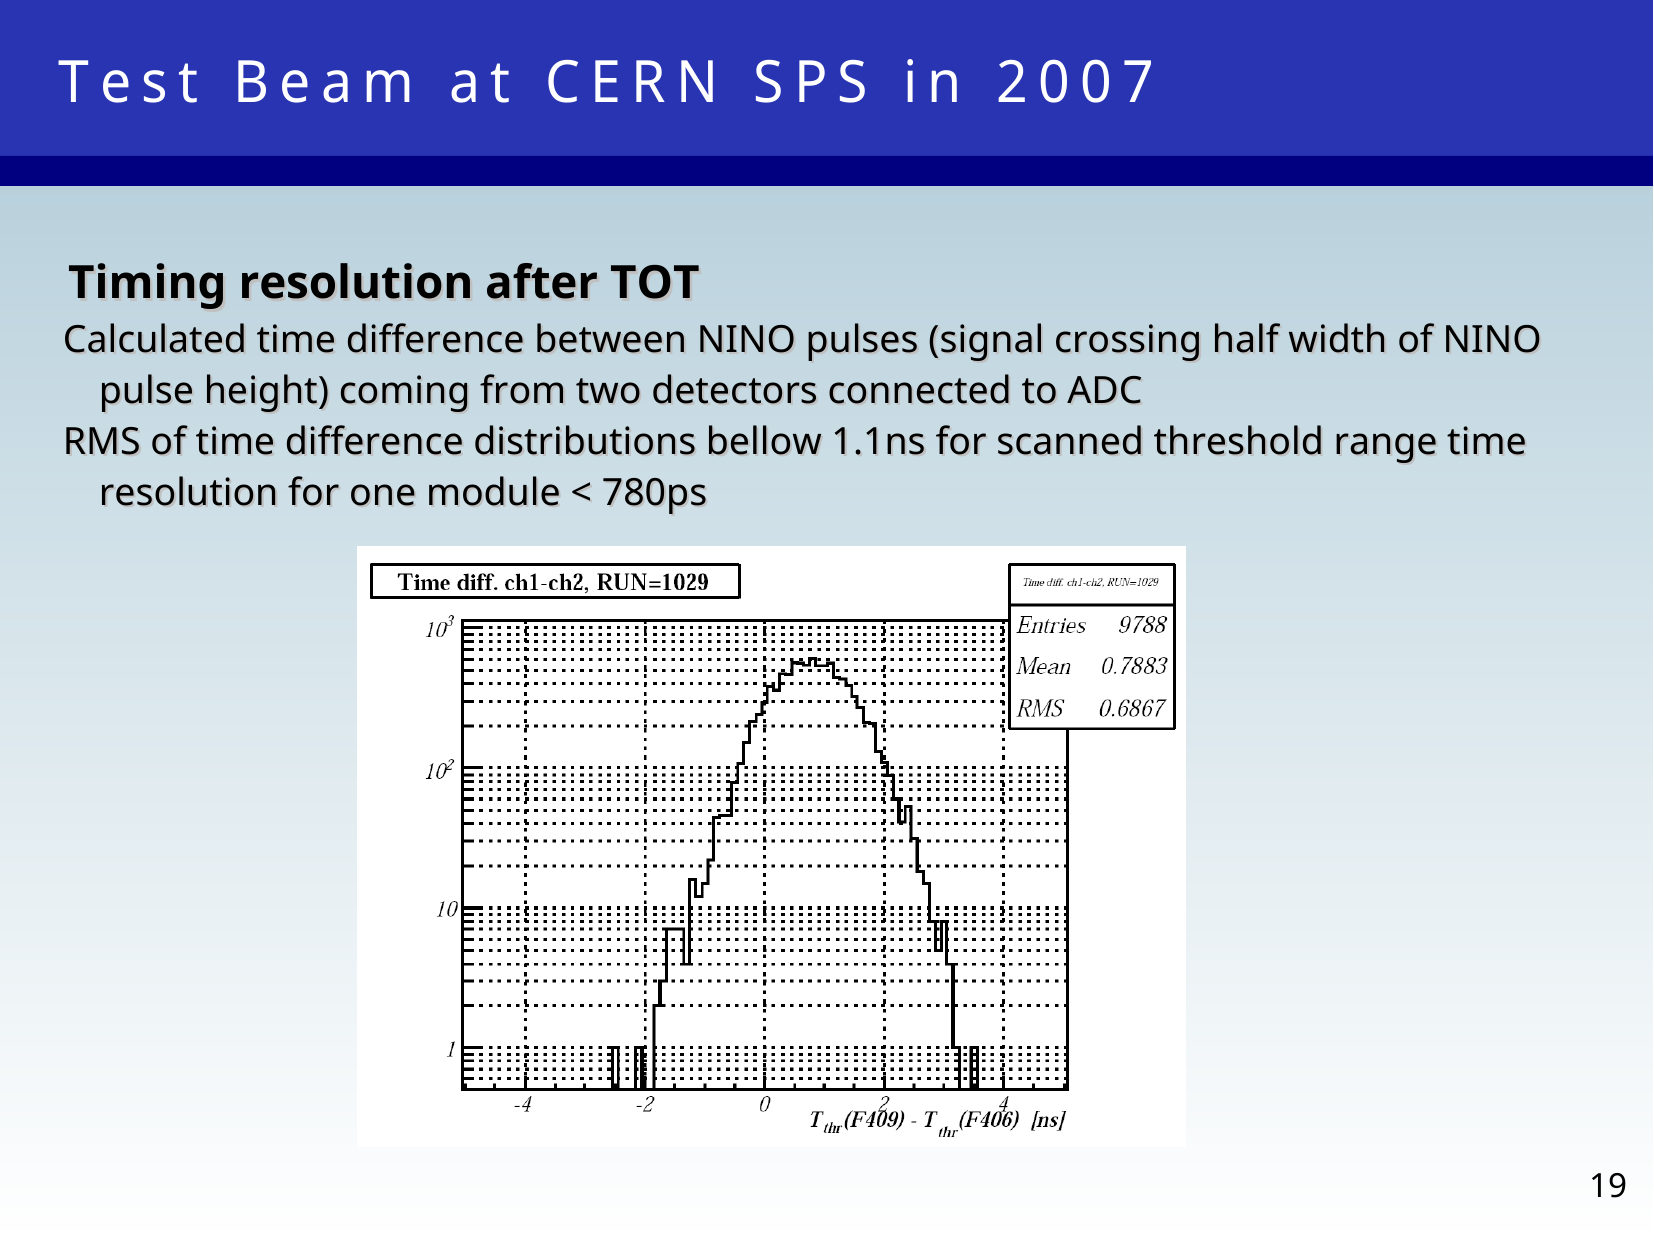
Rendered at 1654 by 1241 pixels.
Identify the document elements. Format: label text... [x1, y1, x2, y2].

title Test Beam at CERN SPS in 2007 [58, 5, 1613, 155]
picture [357, 546, 1186, 1147]
text_box Timing resolution after TOT Calculated time difference between NINO pulses (signal crossing half width of NINO pulse height) coming from two detectors connected to ADC RMS of time difference distributions bellow 1.1ns for scanned threshold range time resolution for one module < 780ps [30, 205, 1577, 676]
